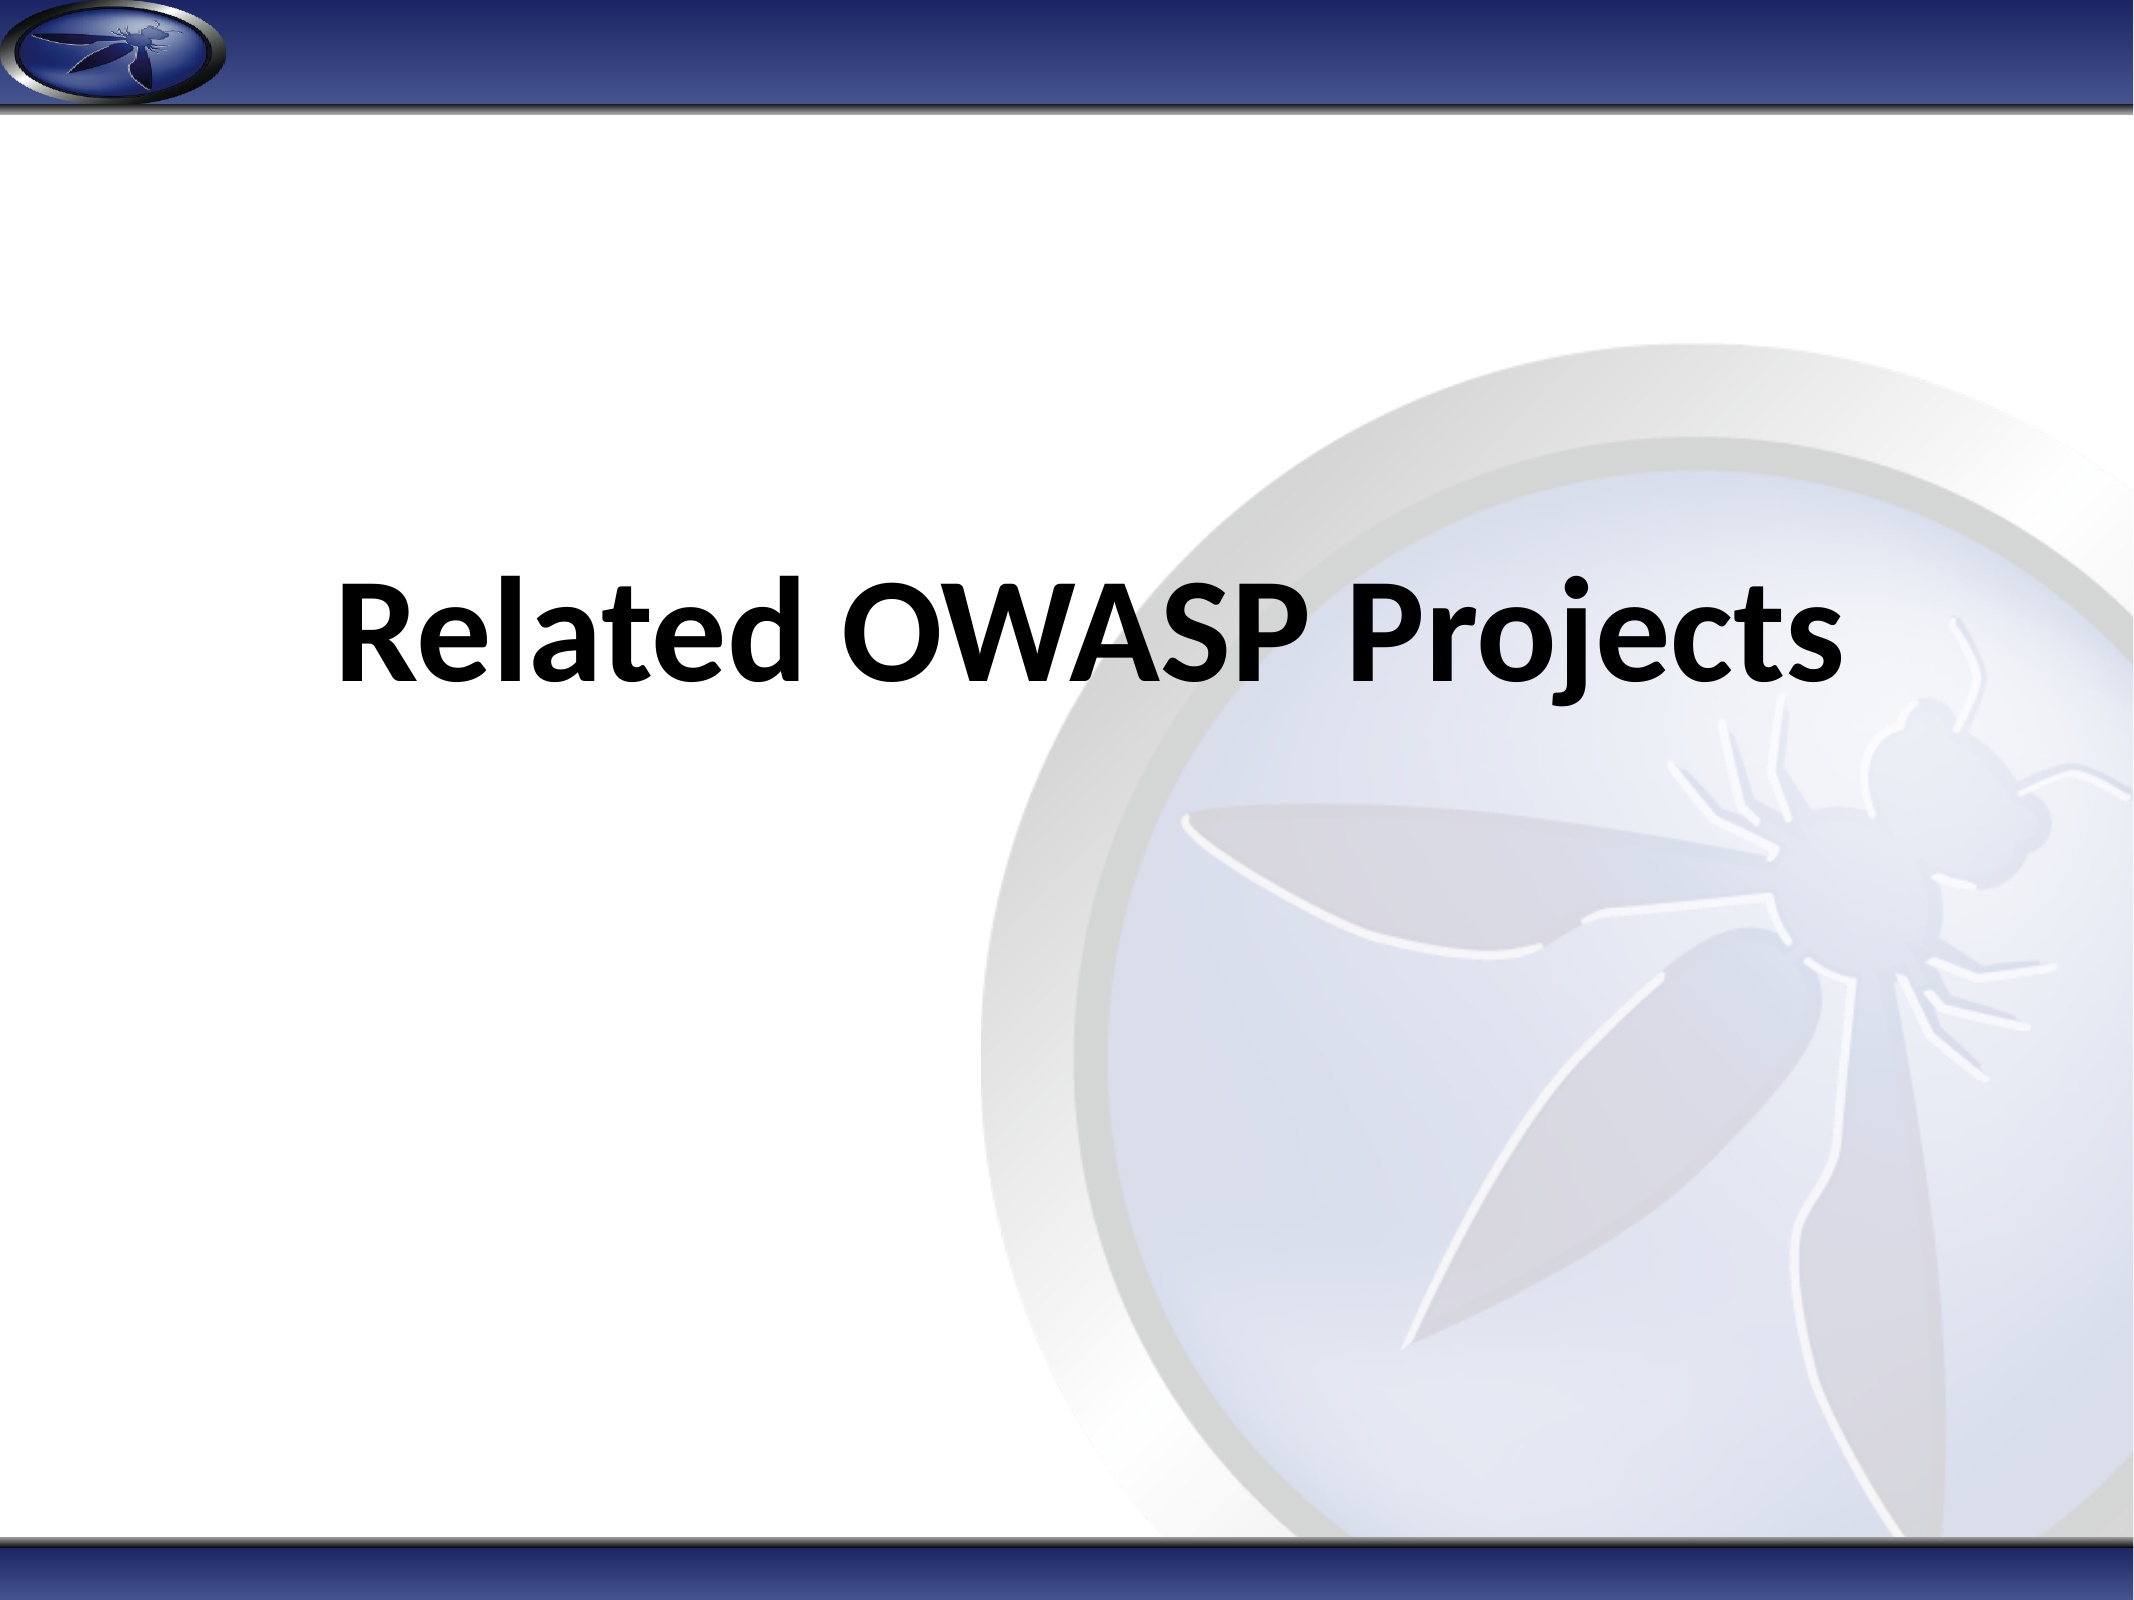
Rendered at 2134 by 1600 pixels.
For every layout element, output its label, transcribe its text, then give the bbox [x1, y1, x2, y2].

picture [981, 339, 2134, 1600]
picture [0, 0, 228, 104]
title Related OWASP Projects [232, 531, 1949, 757]
